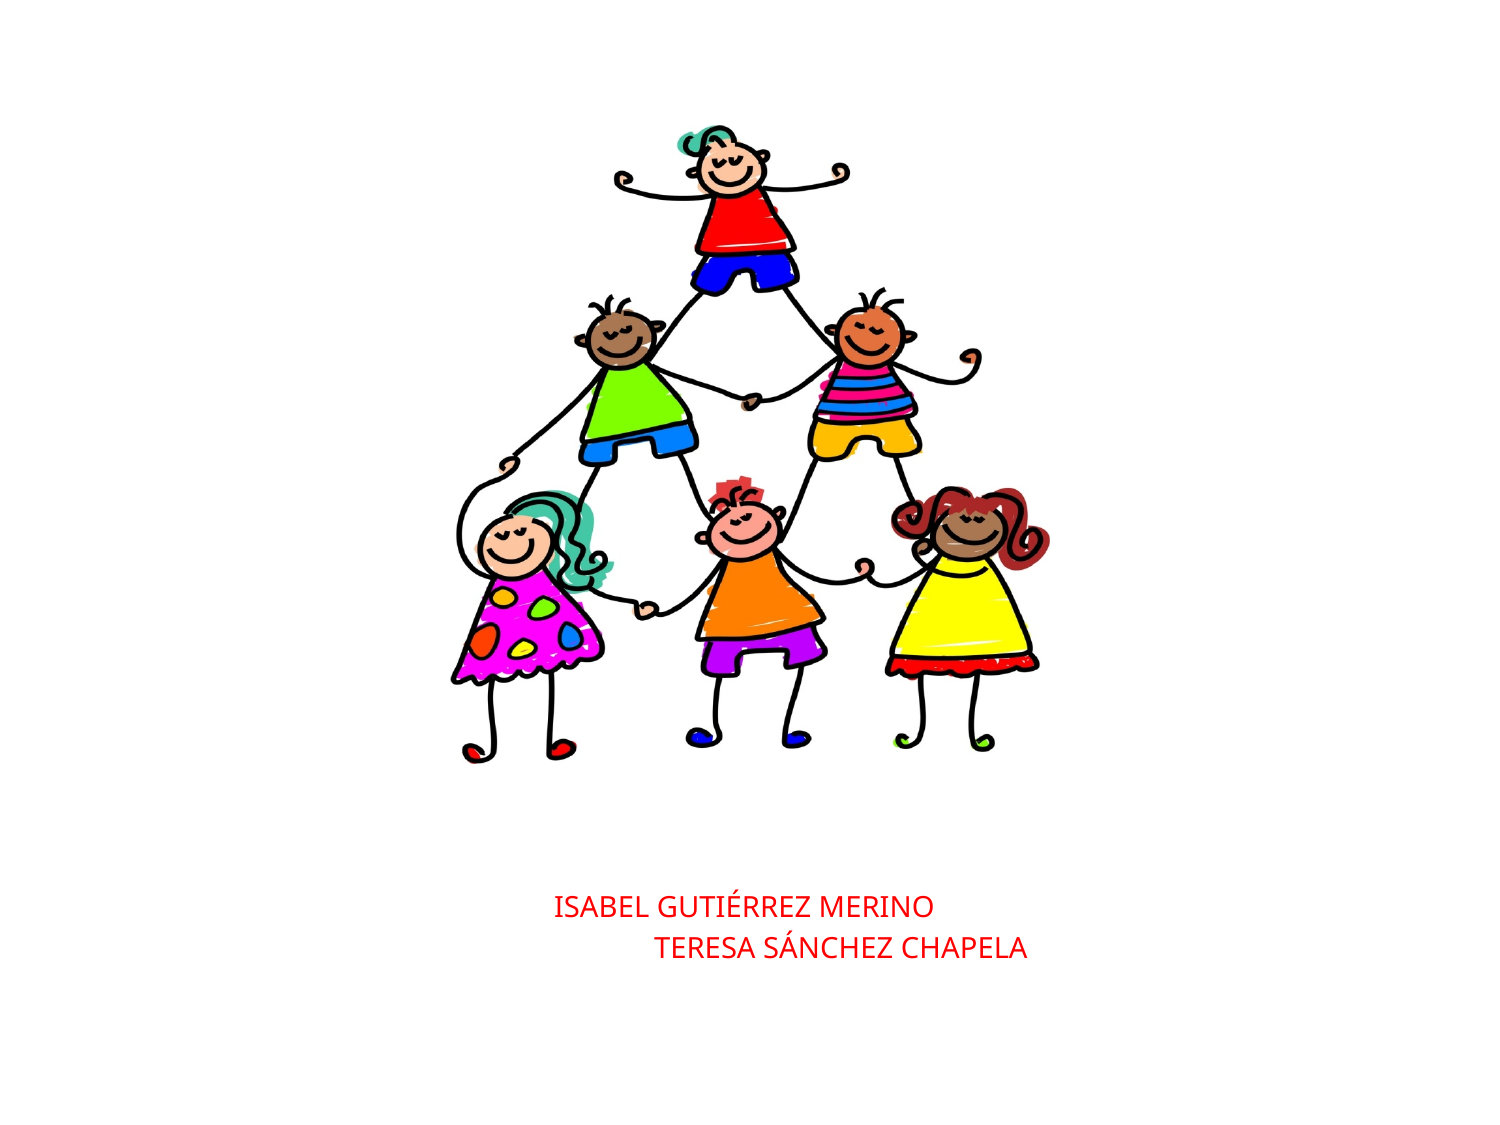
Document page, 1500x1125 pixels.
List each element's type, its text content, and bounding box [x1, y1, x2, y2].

text_box ISABEL GUTIÉRREZ MERINO TERESA SÁNCHEZ CHAPELA [294, 880, 1195, 1013]
picture [450, 125, 1050, 764]
